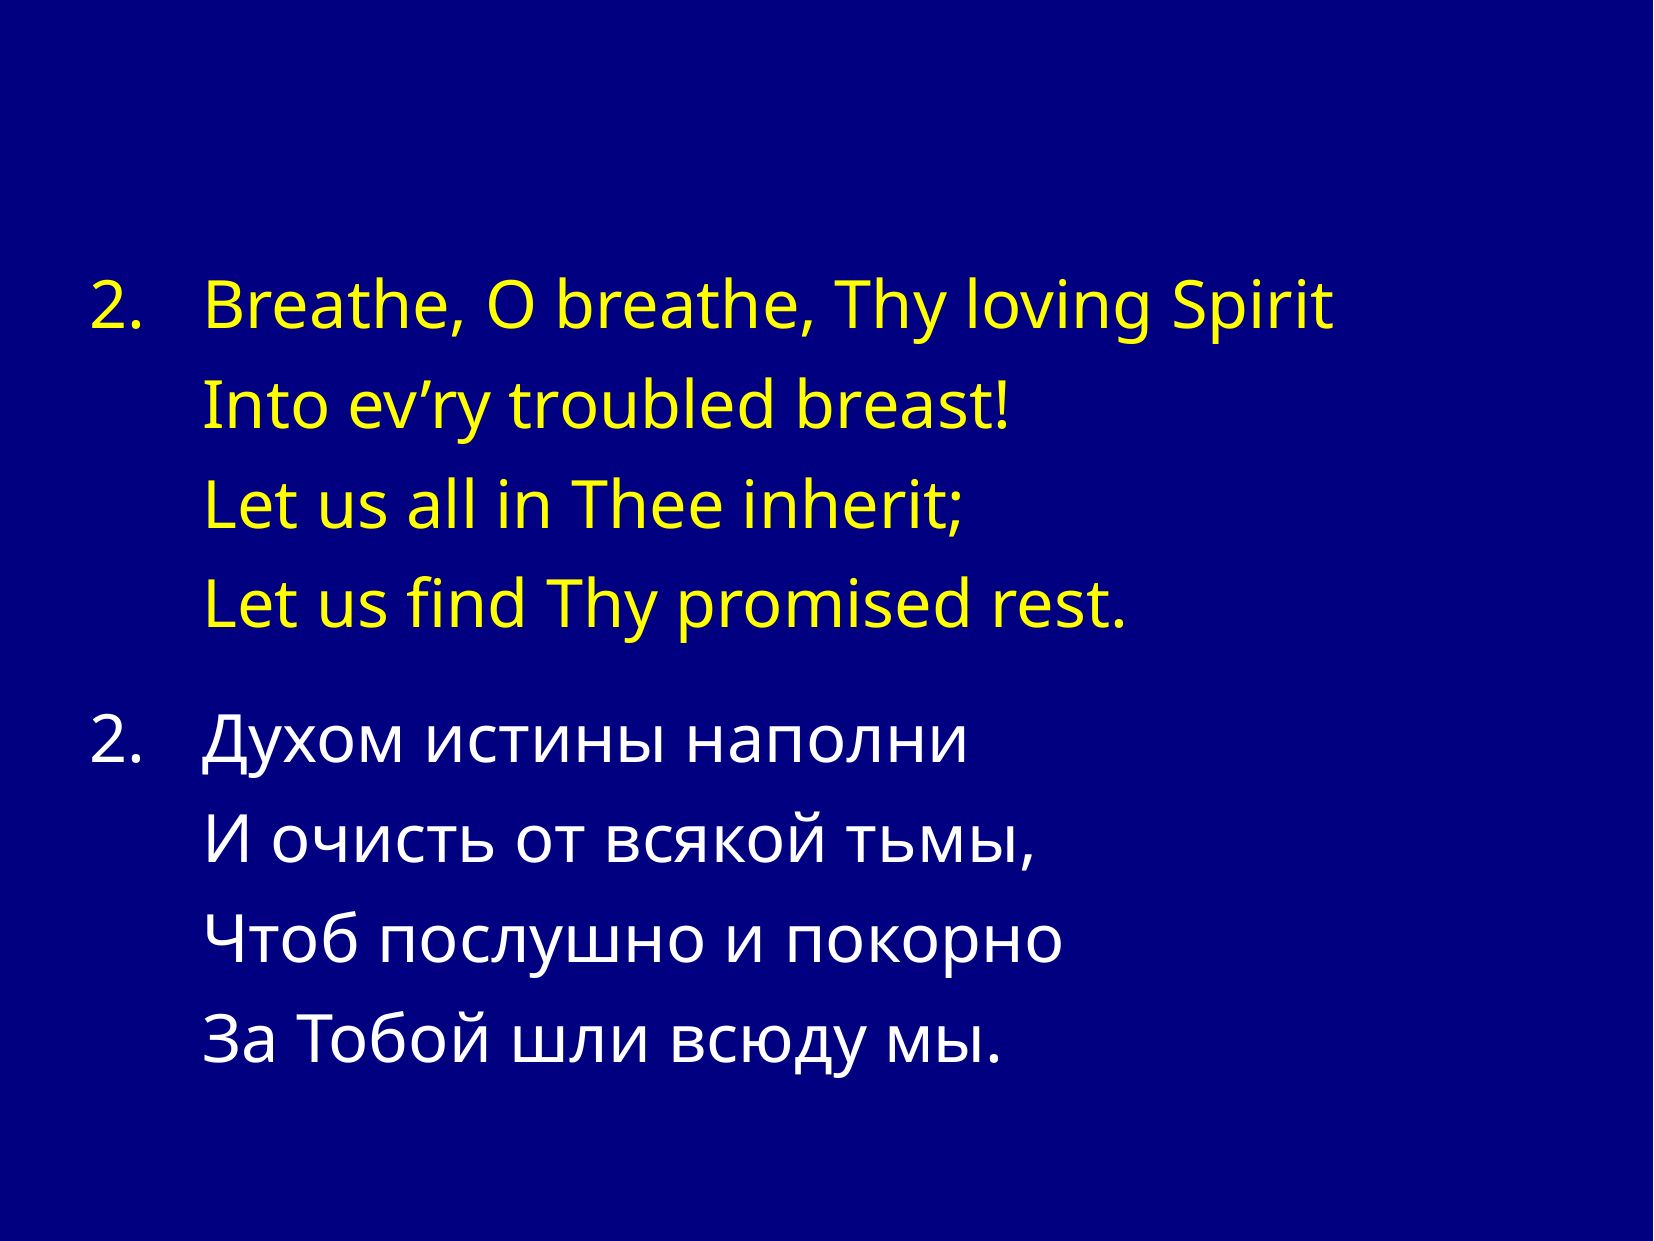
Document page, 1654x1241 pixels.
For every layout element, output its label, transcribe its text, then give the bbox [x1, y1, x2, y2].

text_box 2. Духом истины наполни И очисть от всякой тьмы, Чтоб послушно и покорно За Тобой шли всюду мы. [75, 675, 1576, 1163]
text_box 2. Breathe, O breathe, Thy loving Spirit Into ev’ry troubled breast! Let us all in Thee inherit; Let us find Thy promised rest. [75, 150, 1576, 638]
